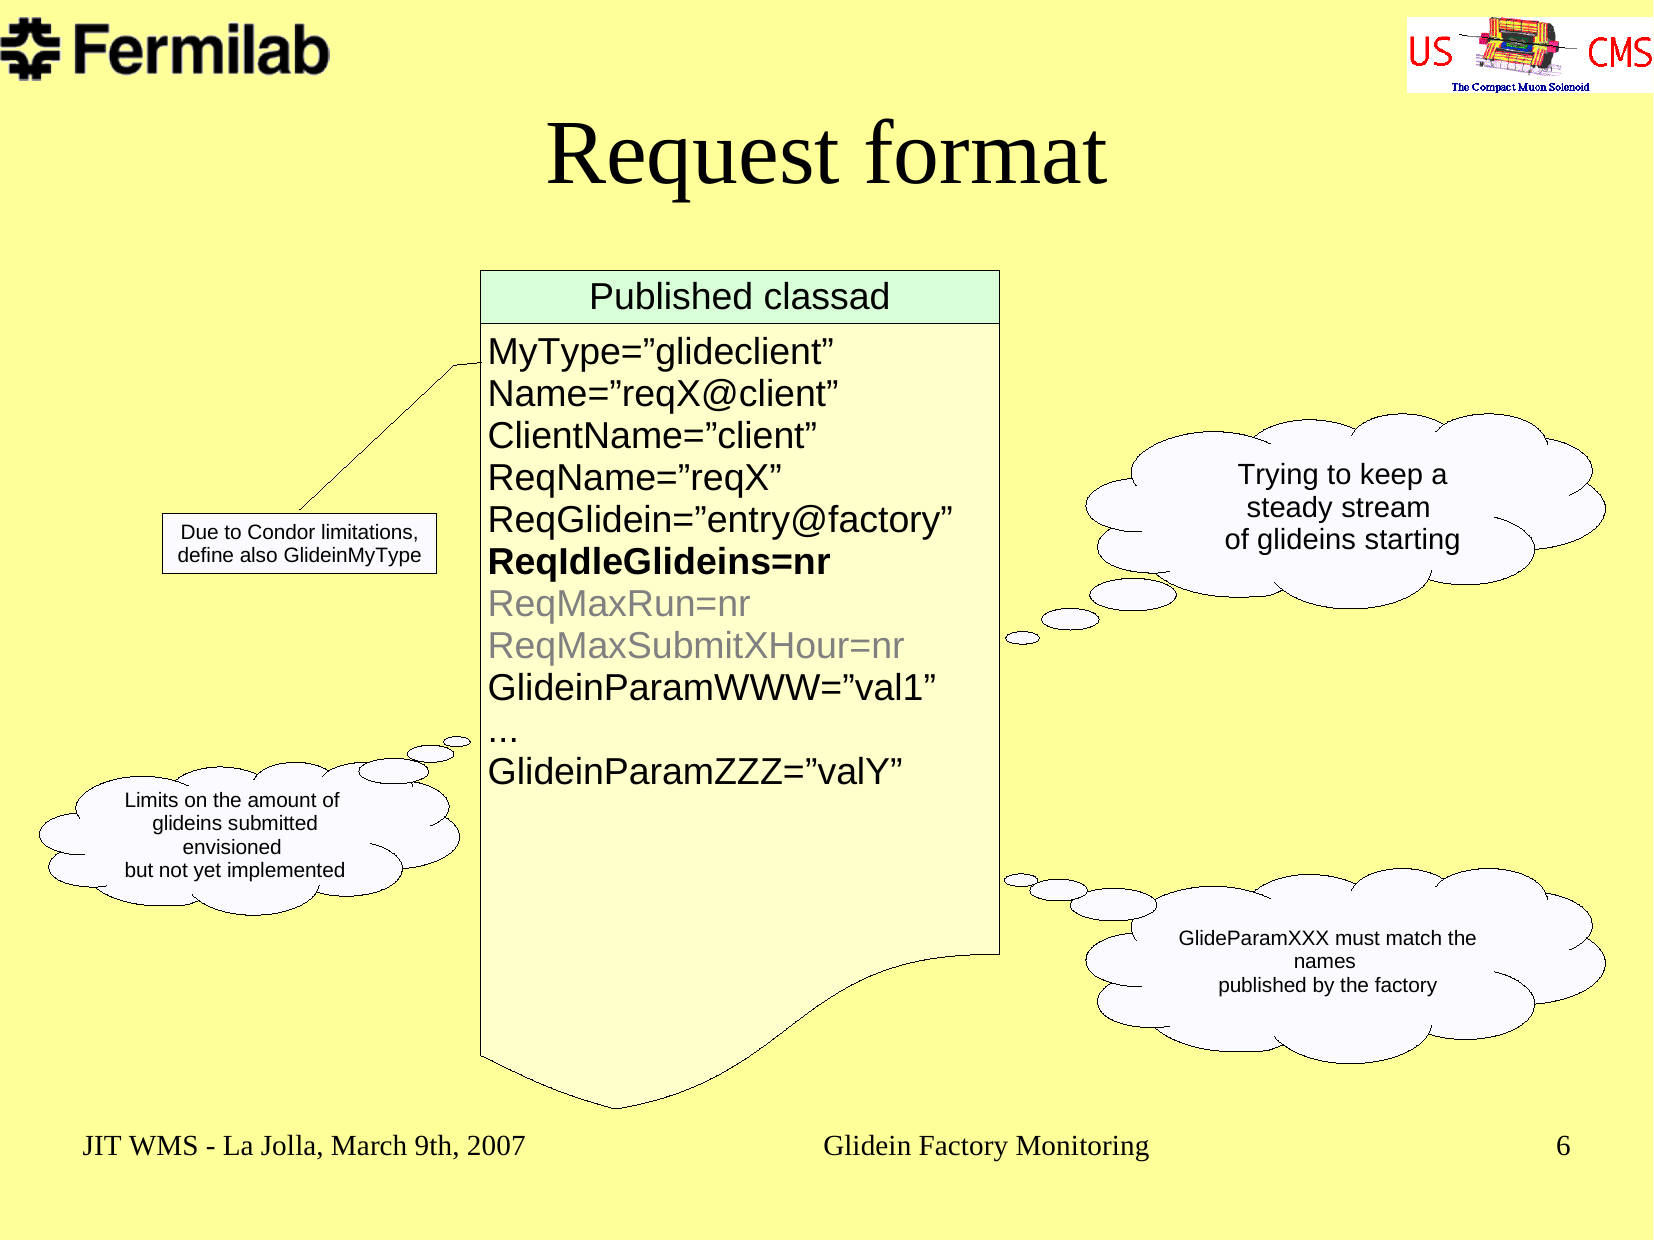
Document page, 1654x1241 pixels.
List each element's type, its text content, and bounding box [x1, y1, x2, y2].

title Request format [82, 49, 1571, 257]
text_box Trying to keep a steady stream of glideins starting [1089, 578, 1177, 611]
text_box Published classad [480, 270, 1000, 324]
text_box GlideParamXXX must match the names published by the factory [1004, 868, 1606, 1064]
text_box Trying to keep a steady stream of glideins starting [1041, 608, 1100, 631]
text_box Limits on the amount of glideins submitted envisioned but not yet implemented [39, 745, 460, 916]
picture [0, 17, 330, 81]
text_box Due to Condor limitations, define also GlideinMyType [162, 514, 437, 574]
text_box MyType=”glideclient” Name=”reqX@client” ClientName=”client” ReqName=”reqX” ReqGlidein=”entry@factory” ReqIdleGlideins=nr ReqMaxRun=nr ReqMaxSubmitXHour=nr GlideinParamWWW=”val1” ... GlideinParamZZZ=”valY” [480, 324, 1000, 1109]
picture [1407, 17, 1654, 93]
text_box Trying to keep a steady stream of glideins starting [1085, 413, 1606, 609]
